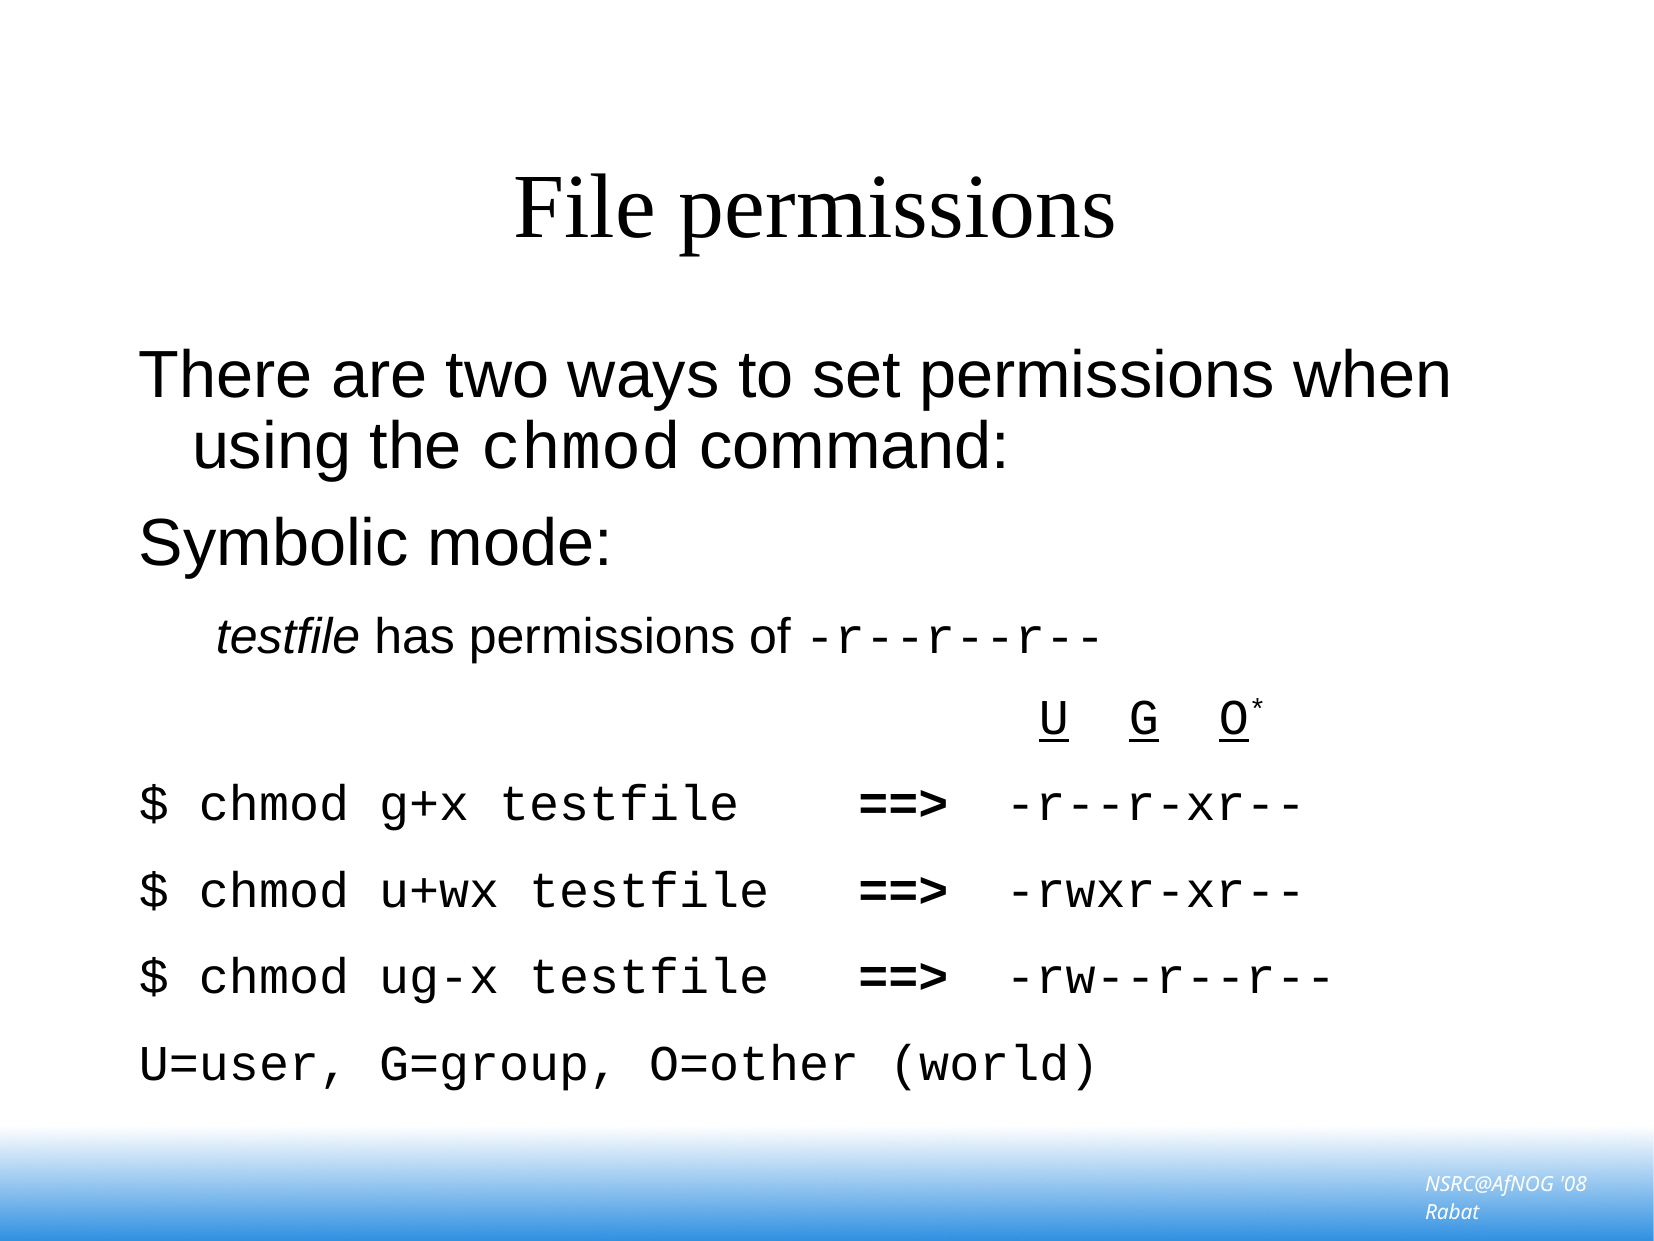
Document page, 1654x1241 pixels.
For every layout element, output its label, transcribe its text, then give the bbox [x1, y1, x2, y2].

list There are two ways to set permissions when using the chmod command: Symbolic mode: testfile has permissions of -r--r--r-- U G O* $ chmod g+x testfile ==> -r--r-xr-- $ chmod u+wx testfile ==> -rwxr-xr-- $ chmod ug-x testfile ==> -rw--r--r-- U=user, G=group, O=other (world) [121, 344, 1534, 1135]
title File permissions [121, 102, 1534, 311]
picture [0, 1124, 1654, 1241]
